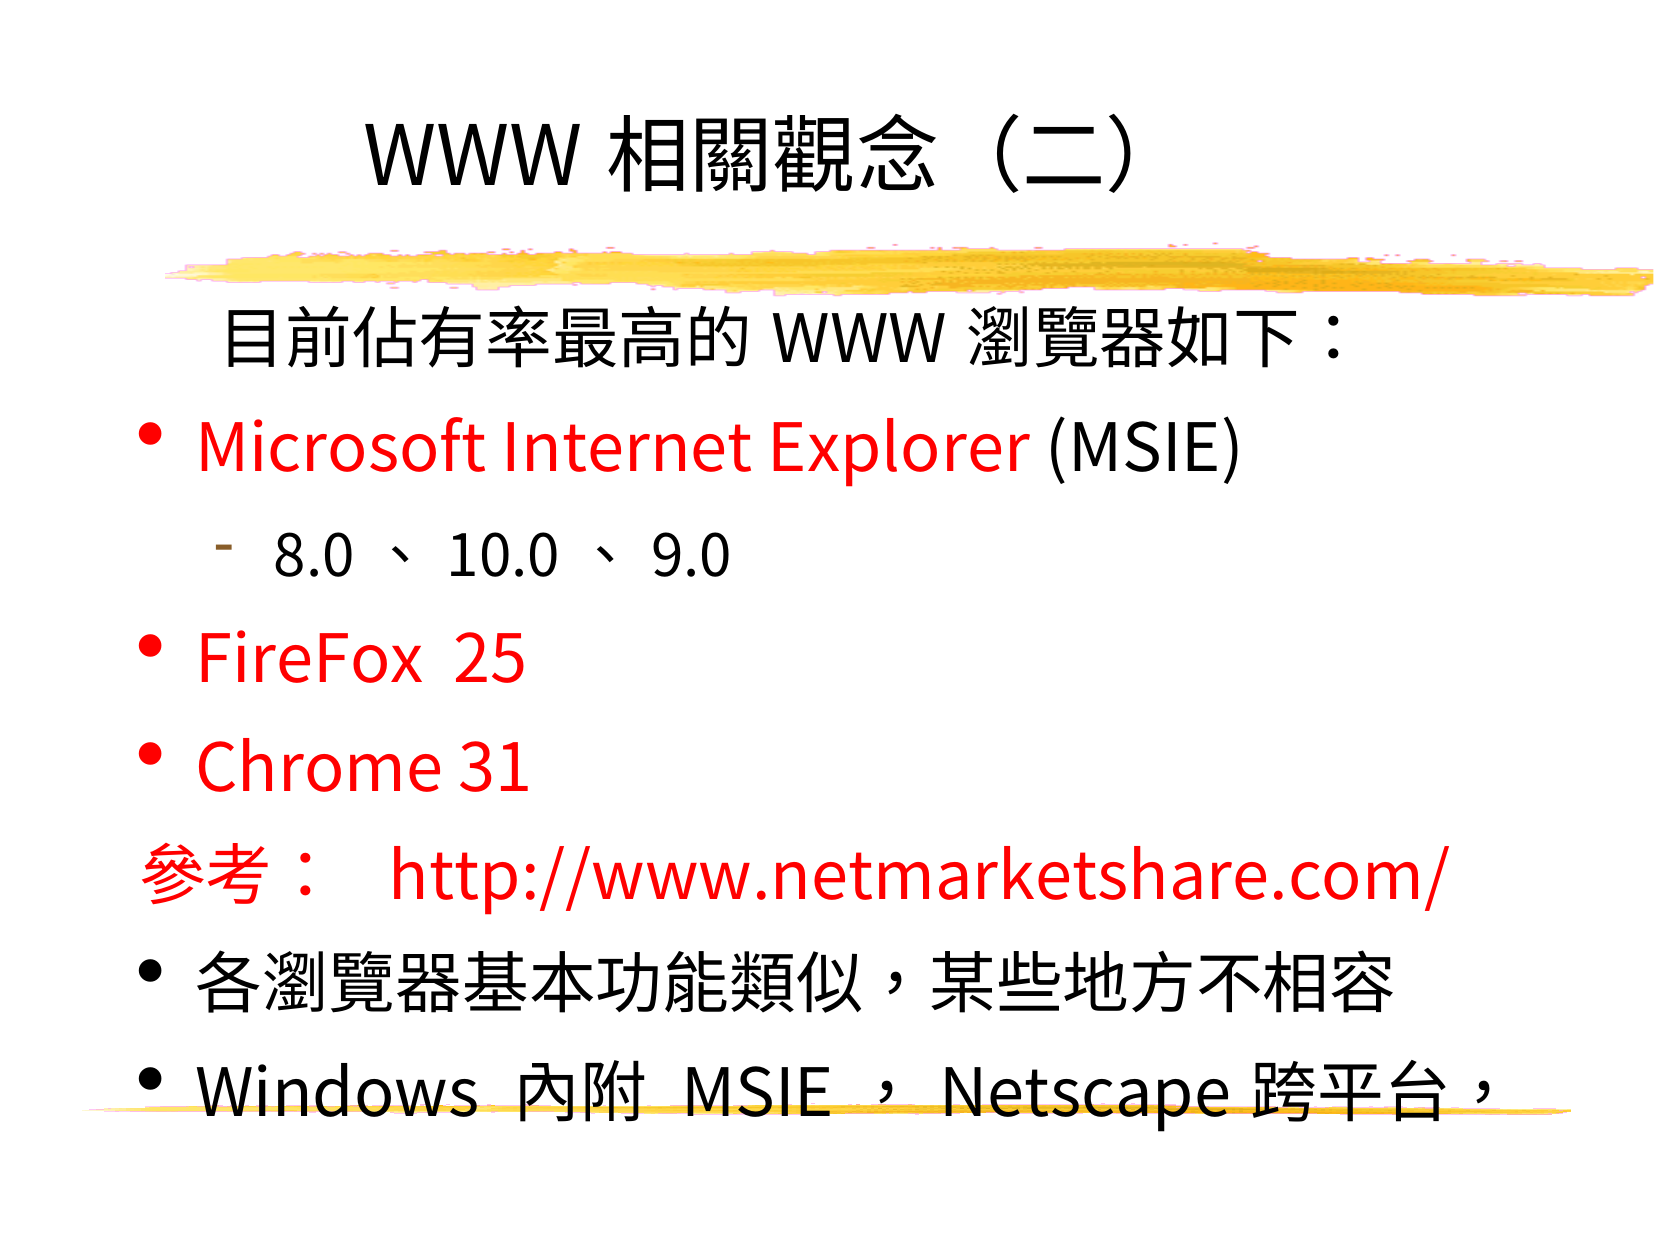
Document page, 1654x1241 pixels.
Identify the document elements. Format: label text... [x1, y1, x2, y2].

picture [165, 237, 1654, 308]
picture [1530, 1102, 1571, 1117]
list 目前佔有率最高的WWW瀏覽器如下： Microsoft Internet Explorer (MSIE) 8.0、10.0、9.0 FireFox 25 Chrome 31 參考： http://www.netmarketshare.com/ 各瀏覽器基本功能類似，某些地方不相容 Windows 內附 MSIE，Netscape跨平台， Netscape釋放出原始碼，形成mozilla計畫。目前IE佔有率最高。 [124, 280, 1530, 1195]
title WWW相關觀念（二） [73, 41, 1479, 249]
picture [82, 1102, 124, 1117]
